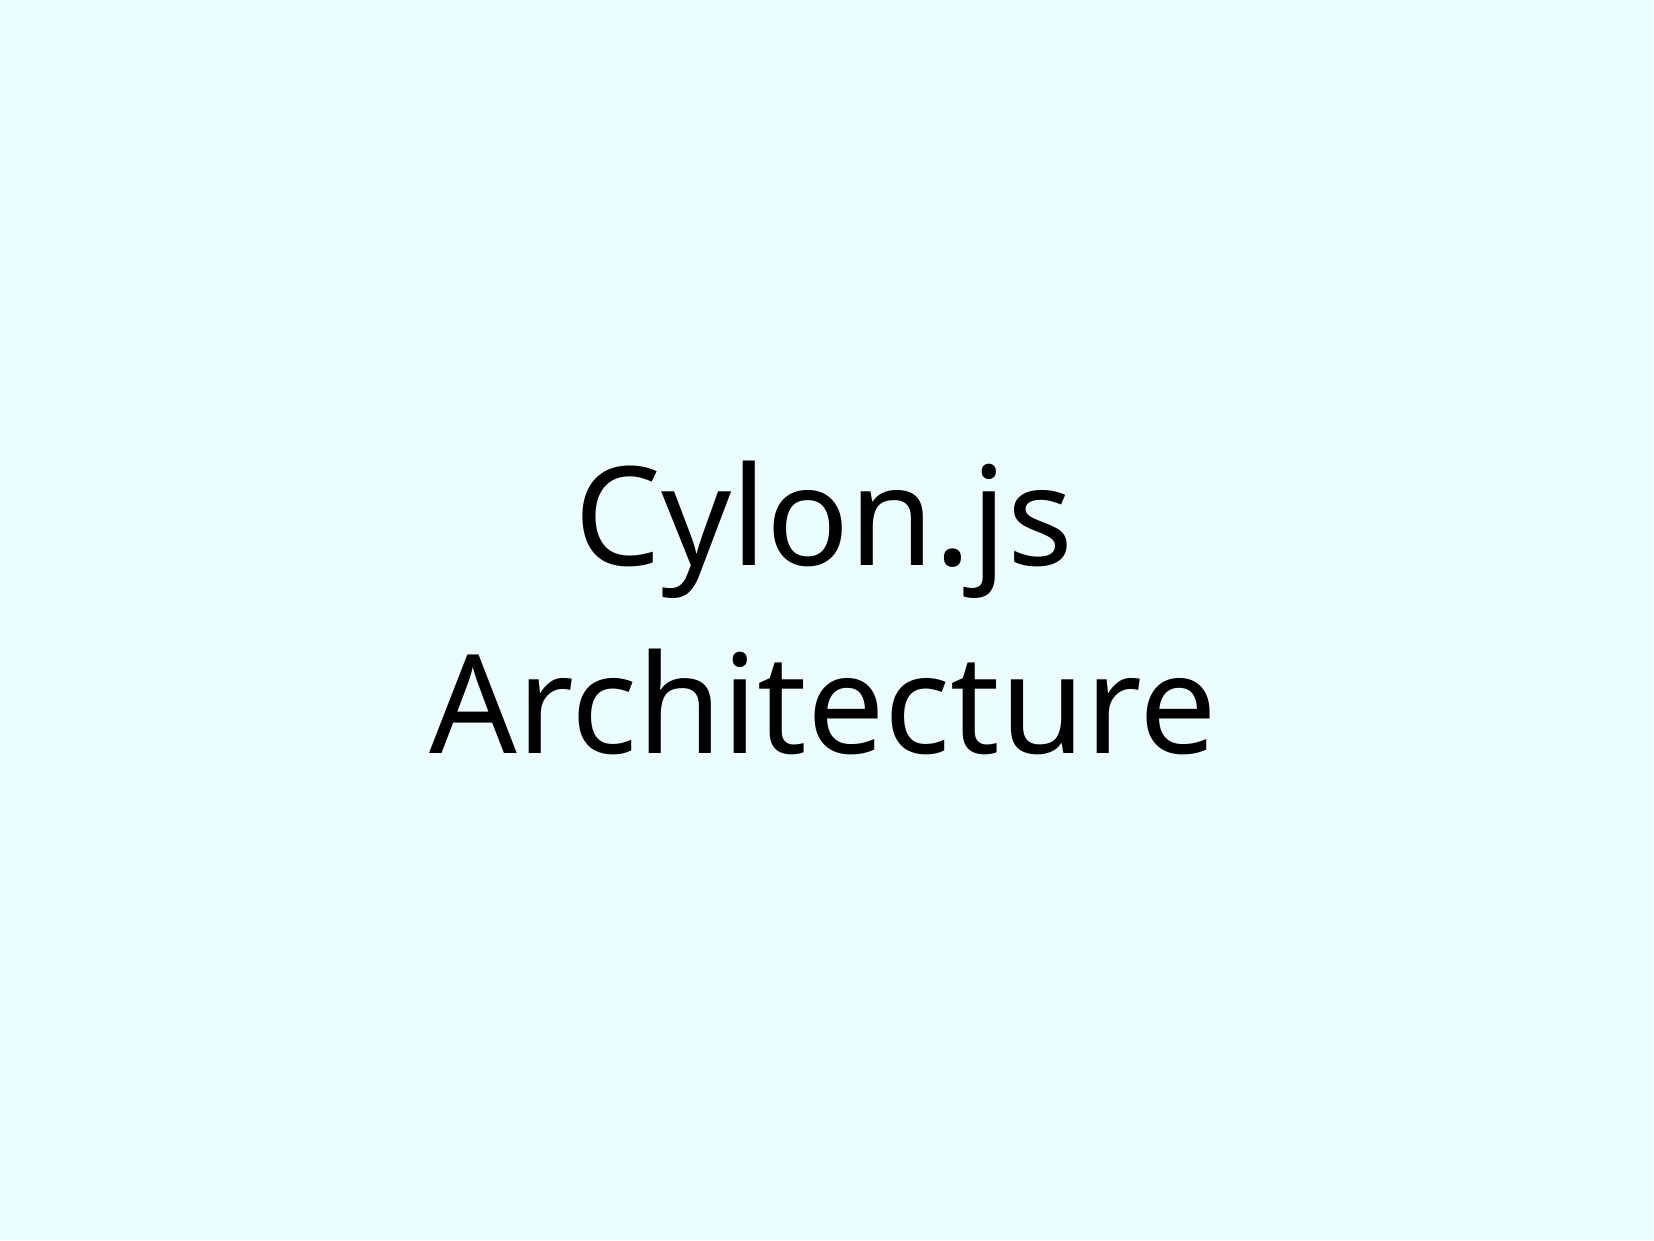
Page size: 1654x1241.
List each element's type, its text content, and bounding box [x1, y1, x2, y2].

text_box Cylon.js Architecture [79, 69, 1568, 1144]
